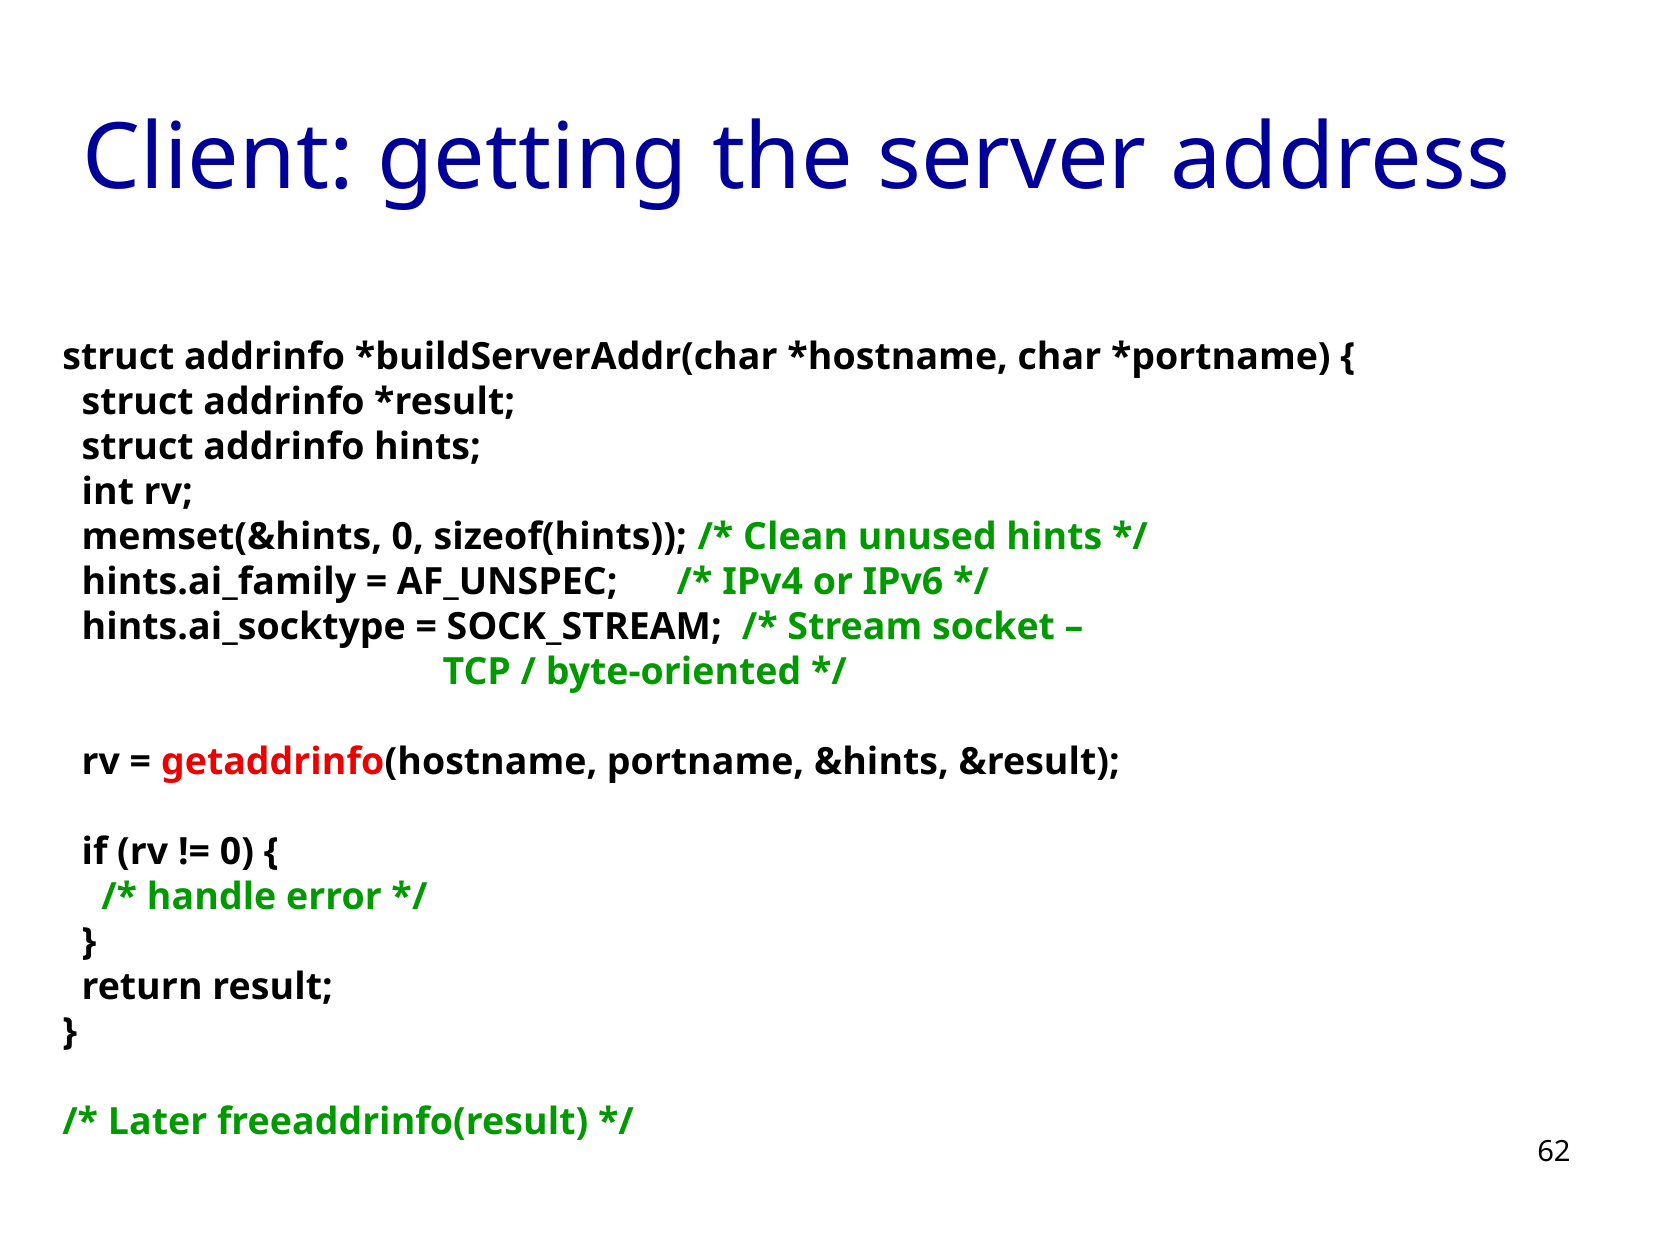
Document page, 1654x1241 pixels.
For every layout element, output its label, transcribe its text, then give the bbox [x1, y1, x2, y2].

title Client: getting the server address [82, 49, 1571, 257]
text_box struct addrinfo *buildServerAddr(char *hostname, char *portname) { struct addrinfo *result; struct addrinfo hints; int rv; memset(&hints, 0, sizeof(hints)); /* Clean unused hints */ hints.ai_family = AF_UNSPEC; /* IPv4 or IPv6 */ hints.ai_socktype = SOCK_STREAM; /* Stream socket – TCP / byte-oriented */ rv = getaddrinfo(hostname, portname, &hints, &result); if (rv != 0) { /* handle error */ } return result; } /* Later freeaddrinfo(result) */ [47, 324, 1560, 1150]
